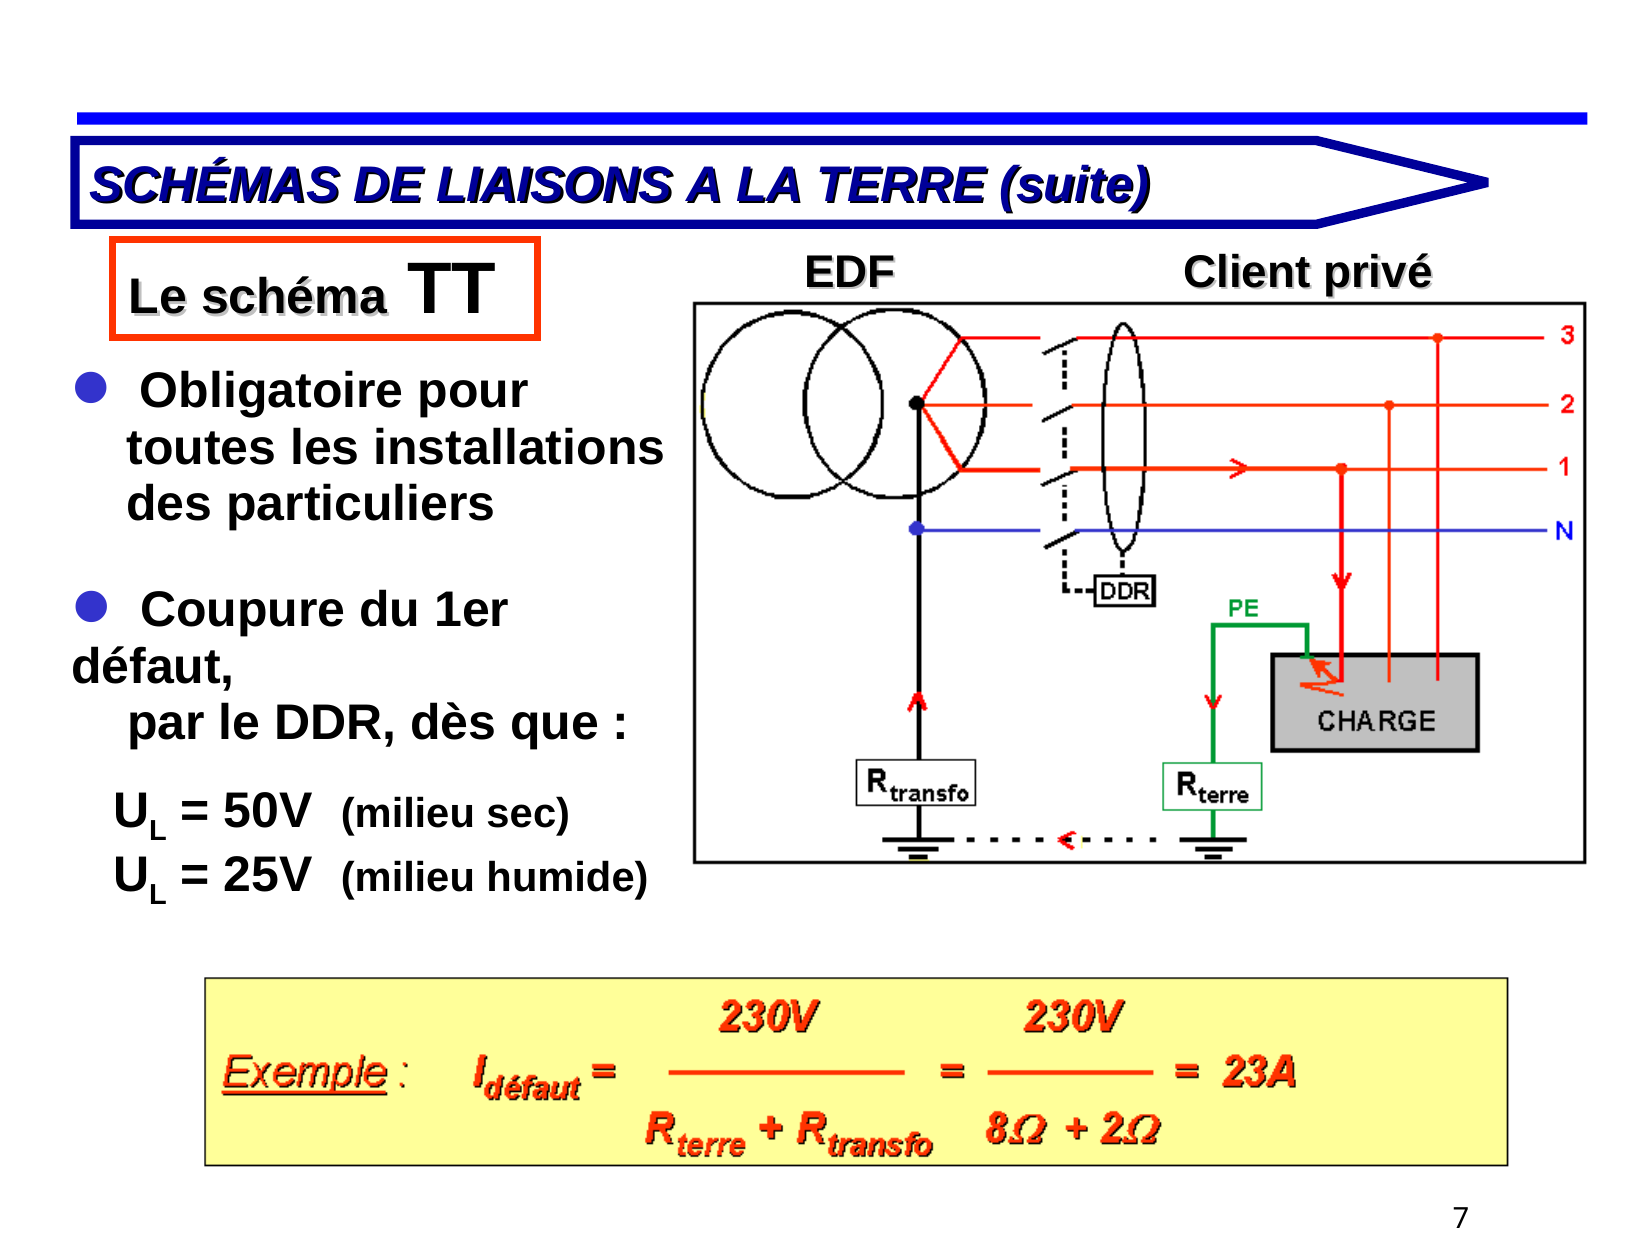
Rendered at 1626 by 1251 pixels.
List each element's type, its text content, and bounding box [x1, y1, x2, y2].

chart [687, 300, 1596, 869]
text_box SCHÉMAS DE LIAISONS A LA TERRE (suite)‏ [75, 140, 1488, 225]
text_box  Coupure du 1er défaut, par le DDR, dès que : UL = 50V (milieu sec)‏ UL = 25V (milieu humide)‏ [54, 569, 702, 919]
text_box Client privé [1091, 237, 1525, 299]
chart [203, 976, 1518, 1176]
text_box EDF [787, 237, 913, 299]
text_box  Obligatoire pour toutes les installations des particuliers [54, 350, 687, 540]
text_box Le schéma TT [112, 239, 538, 338]
